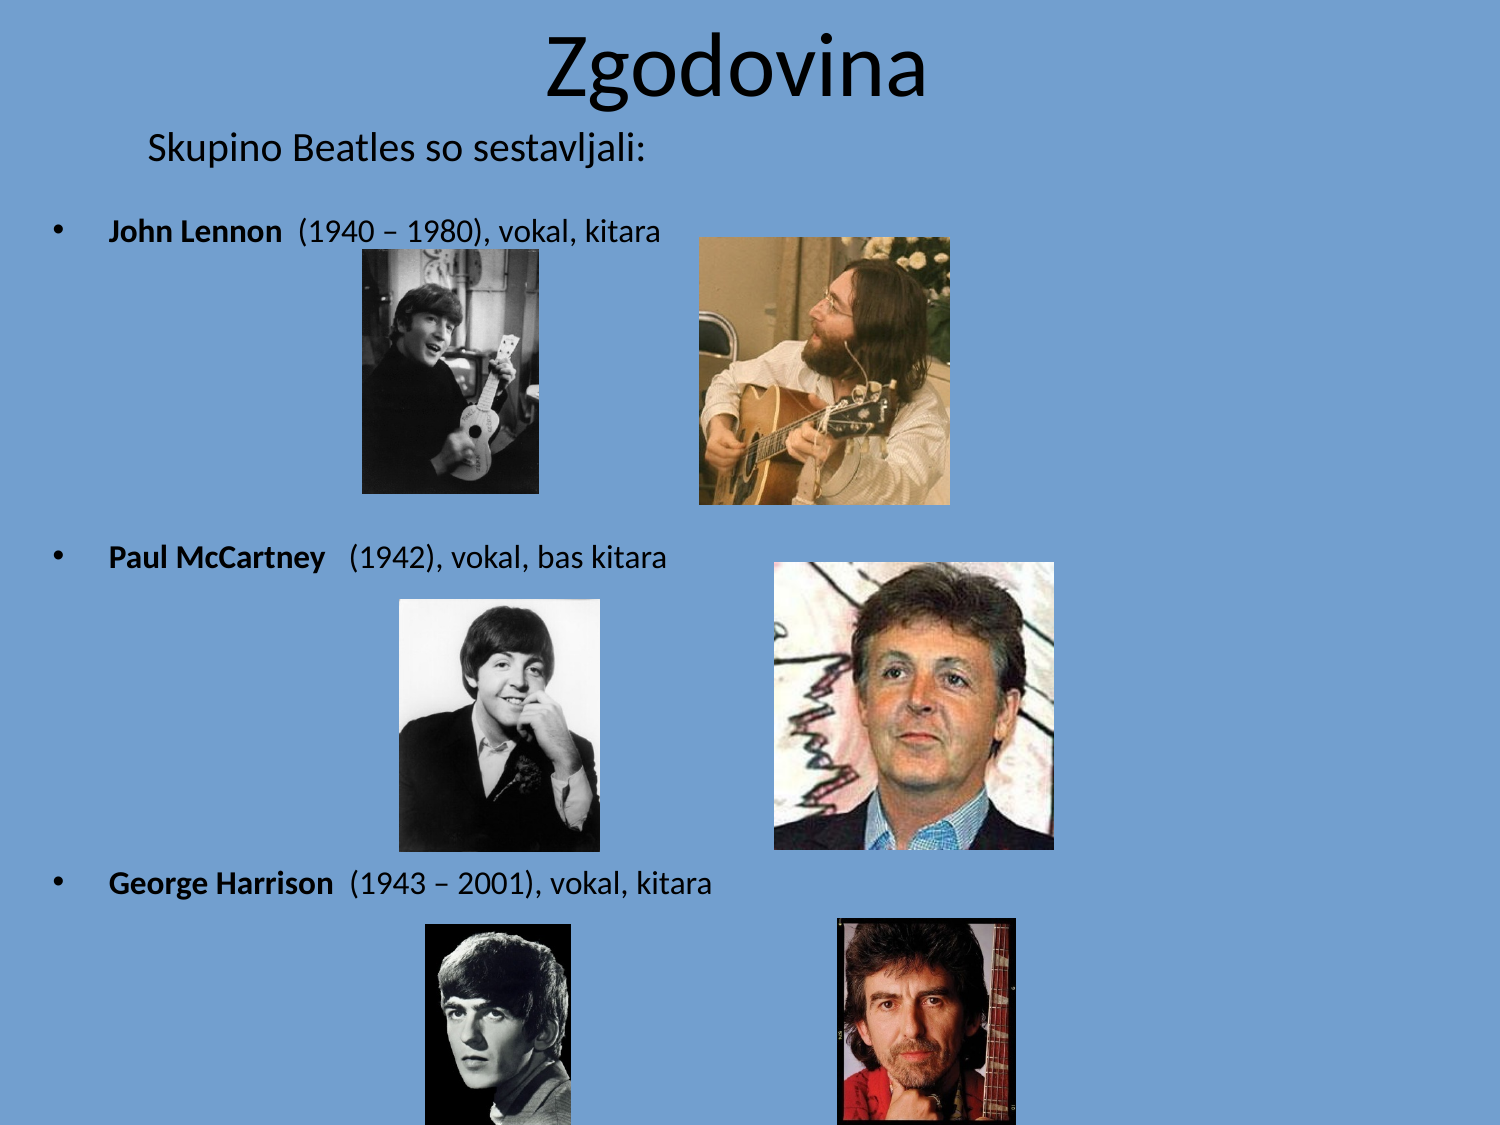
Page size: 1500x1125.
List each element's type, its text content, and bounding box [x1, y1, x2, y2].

picture [837, 918, 1016, 1125]
picture [774, 562, 1054, 850]
title Zgodovina [62, 0, 1413, 158]
picture [362, 249, 539, 494]
list Skupino Beatles so sestavljali: John Lennon (1940 – 1980), vokal, kitara Paul McCartney (1942), vokal, bas kitara George Harrison (1943 – 2001), vokal, kitara [37, 112, 1388, 1100]
picture [399, 599, 600, 852]
picture [425, 924, 571, 1125]
